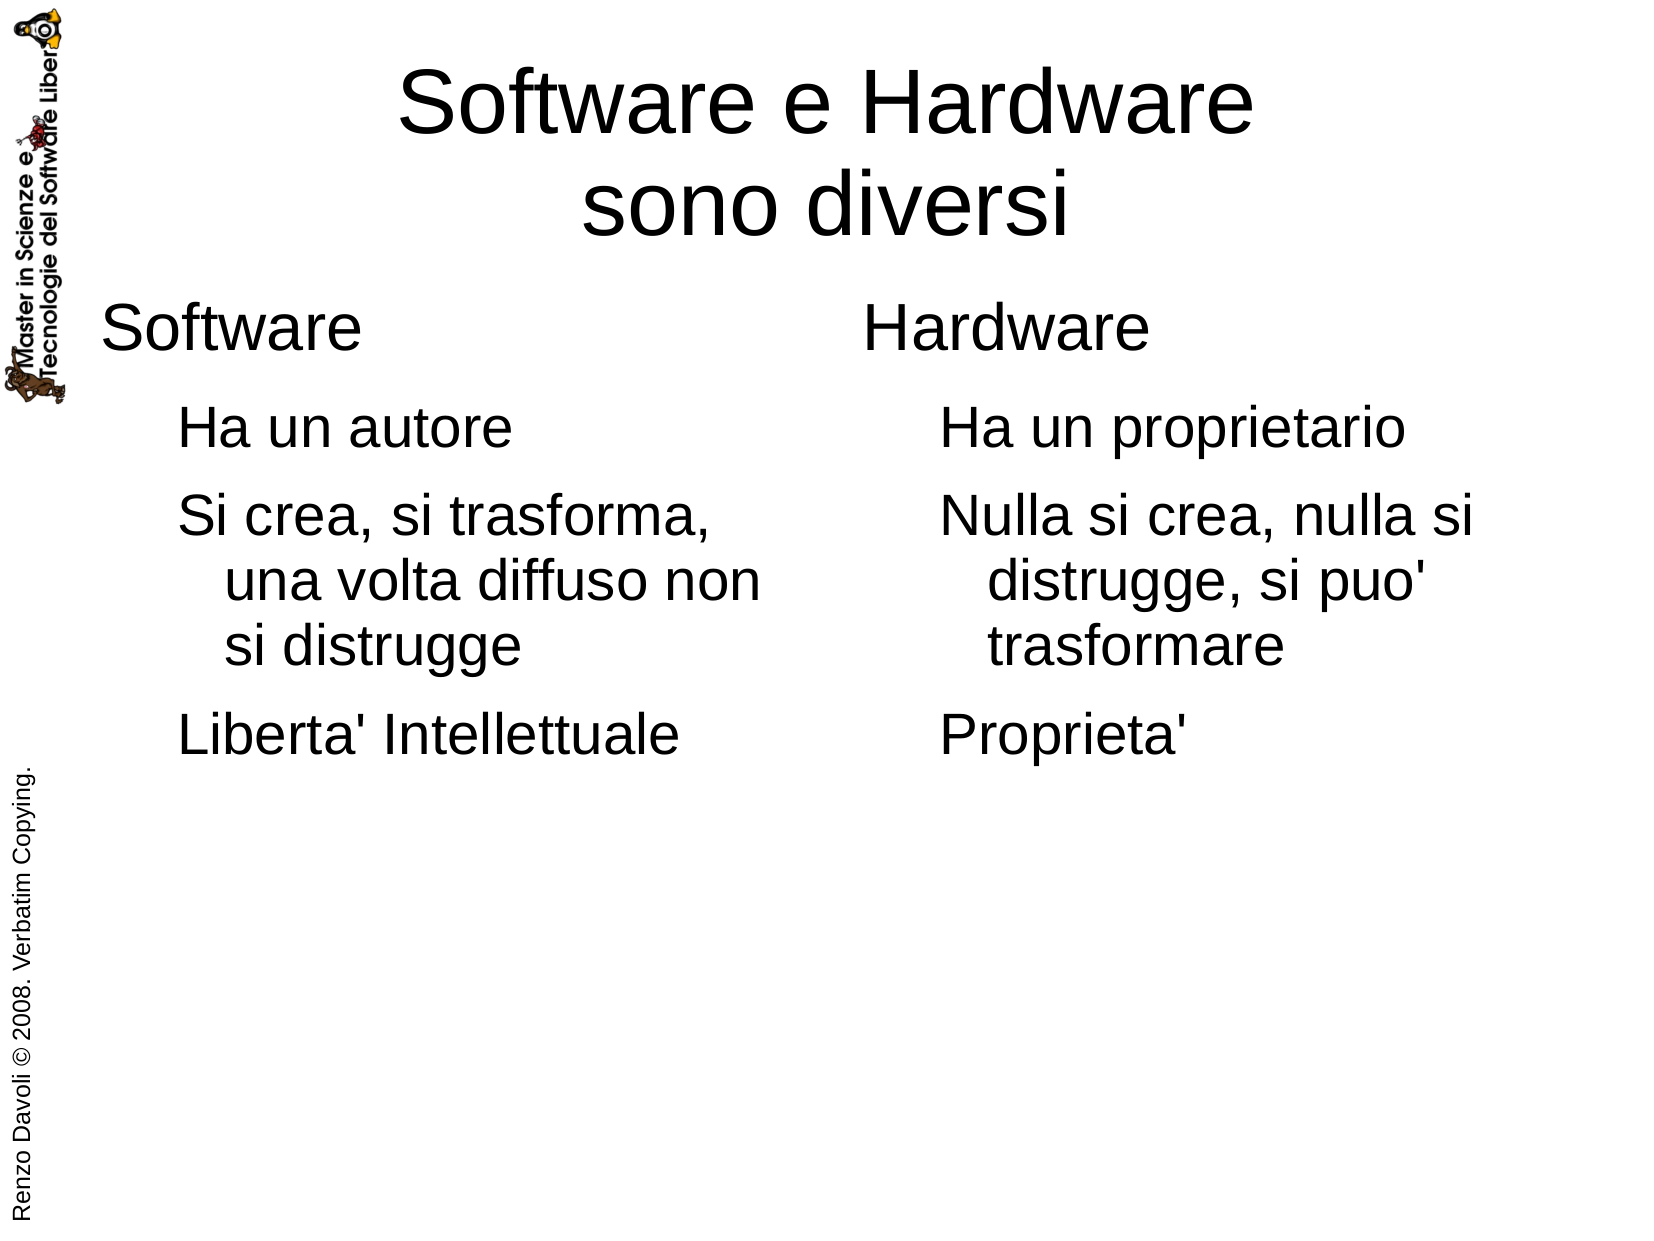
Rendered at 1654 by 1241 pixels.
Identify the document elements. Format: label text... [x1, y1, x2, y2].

title Software e Hardware sono diversi [82, 49, 1571, 257]
list Software Ha un autore Si crea, si trasforma, una volta diffuso non si distrugge Liberta' Intellettuale [845, 290, 1572, 1109]
list Hardware Ha un proprietario Nulla si crea, nulla si distrugge, si puo' trasformare Proprieta' [82, 290, 809, 1109]
picture [1, 2, 69, 413]
